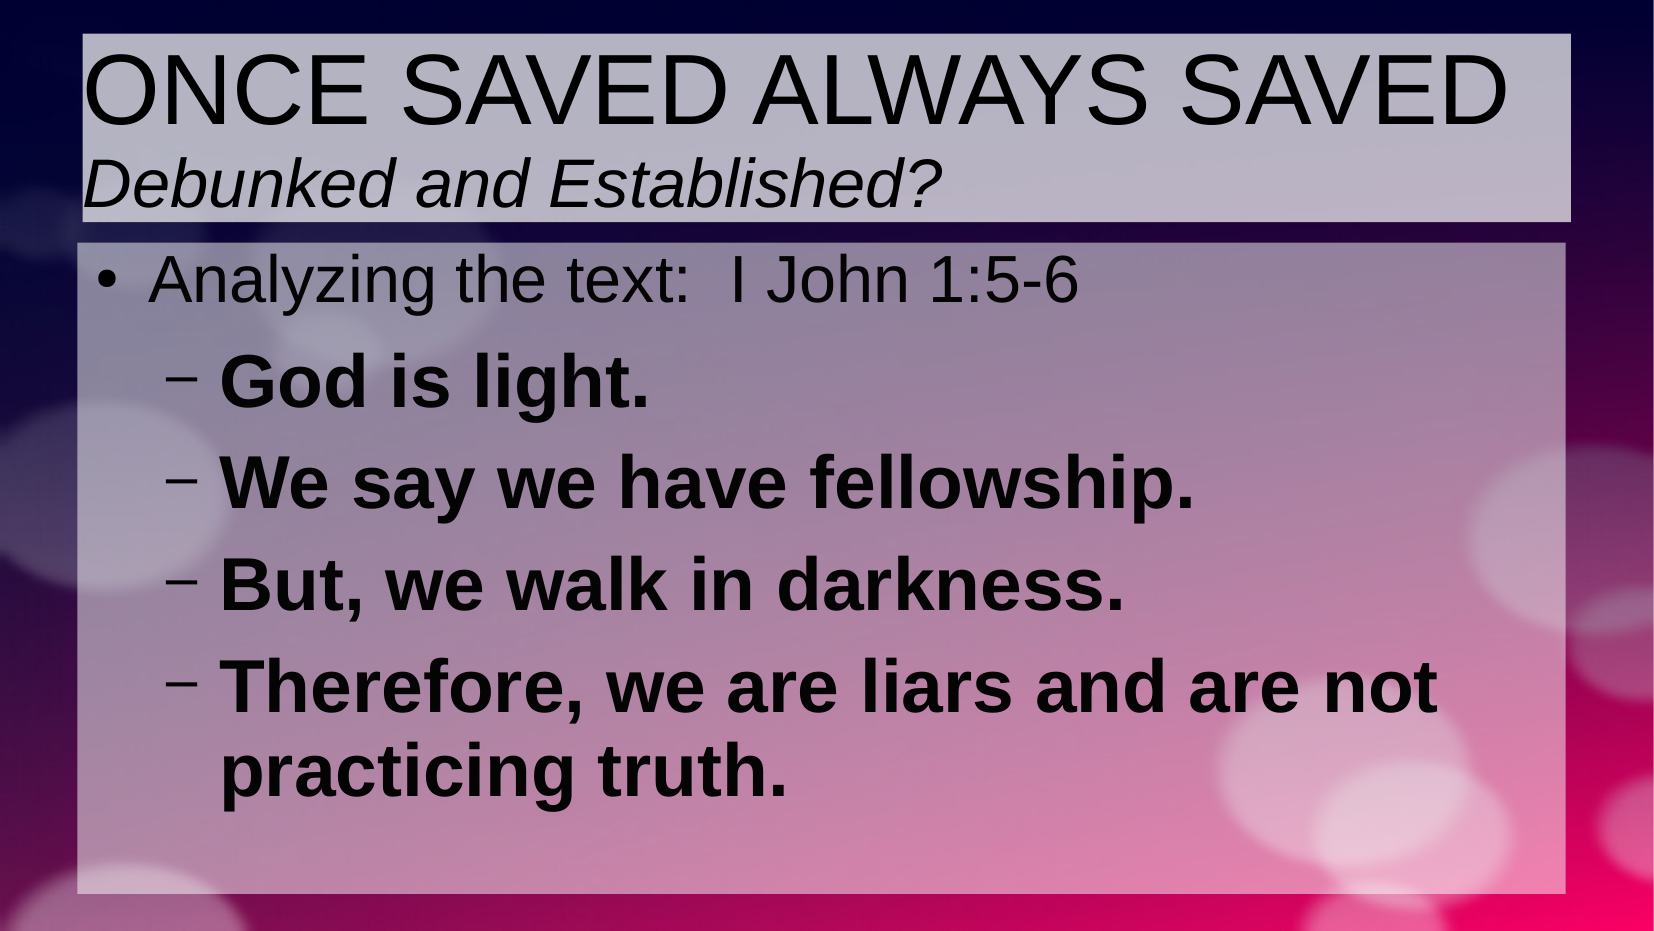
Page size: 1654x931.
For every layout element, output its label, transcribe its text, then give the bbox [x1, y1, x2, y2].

picture [0, 0, 1654, 931]
list Analyzing the text: I John 1:5-6 God is light. We say we have fellowship. But, we walk in darkness. Therefore, we are liars and are not practicing truth. [77, 242, 1566, 894]
title ONCE SAVED ALWAYS SAVED Debunked and Established? [82, 33, 1571, 223]
